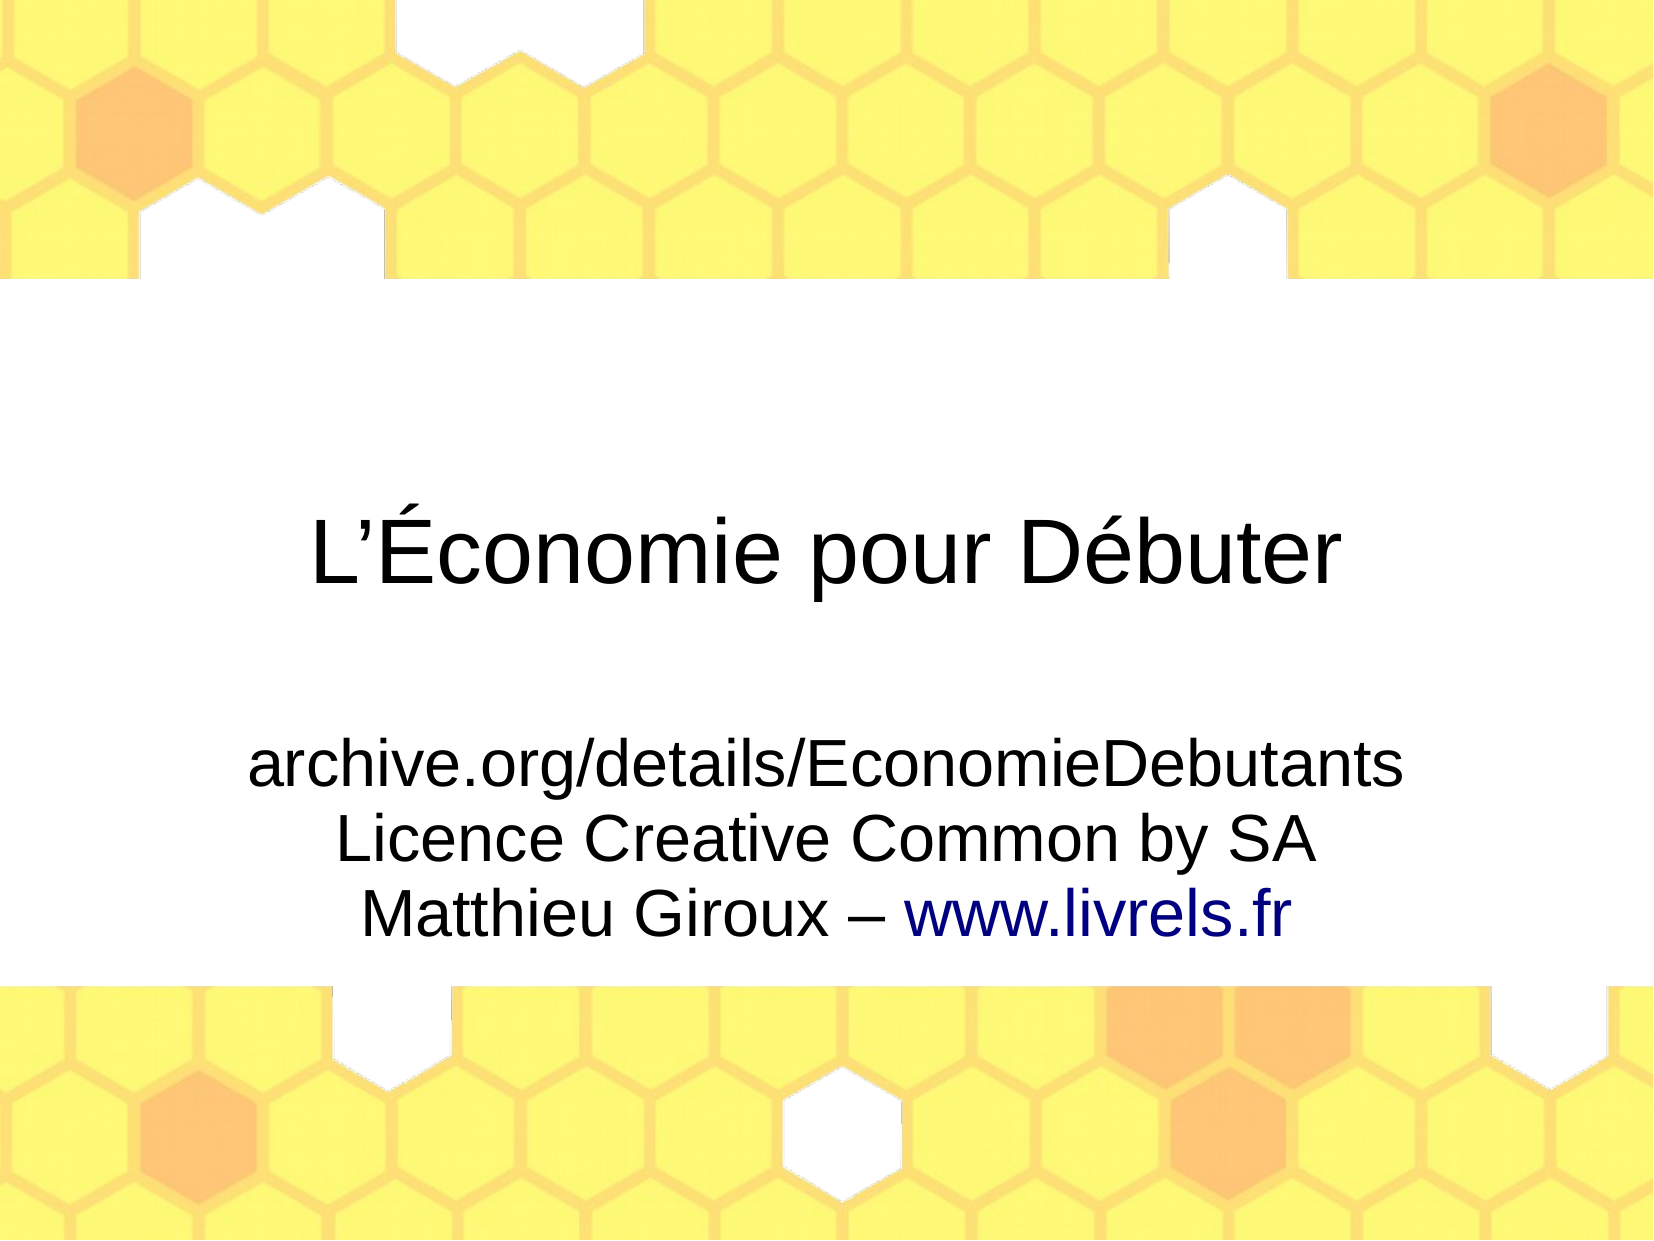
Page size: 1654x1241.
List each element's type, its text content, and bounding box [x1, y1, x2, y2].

title L’Économie pour Débuter [82, 418, 1571, 686]
picture [0, 986, 1654, 1240]
picture [0, 0, 1654, 279]
subtitle archive.org/details/EconomieDebutants Licence Creative Common by SA Matthieu Giroux – www.livrels.fr [82, 726, 1571, 951]
